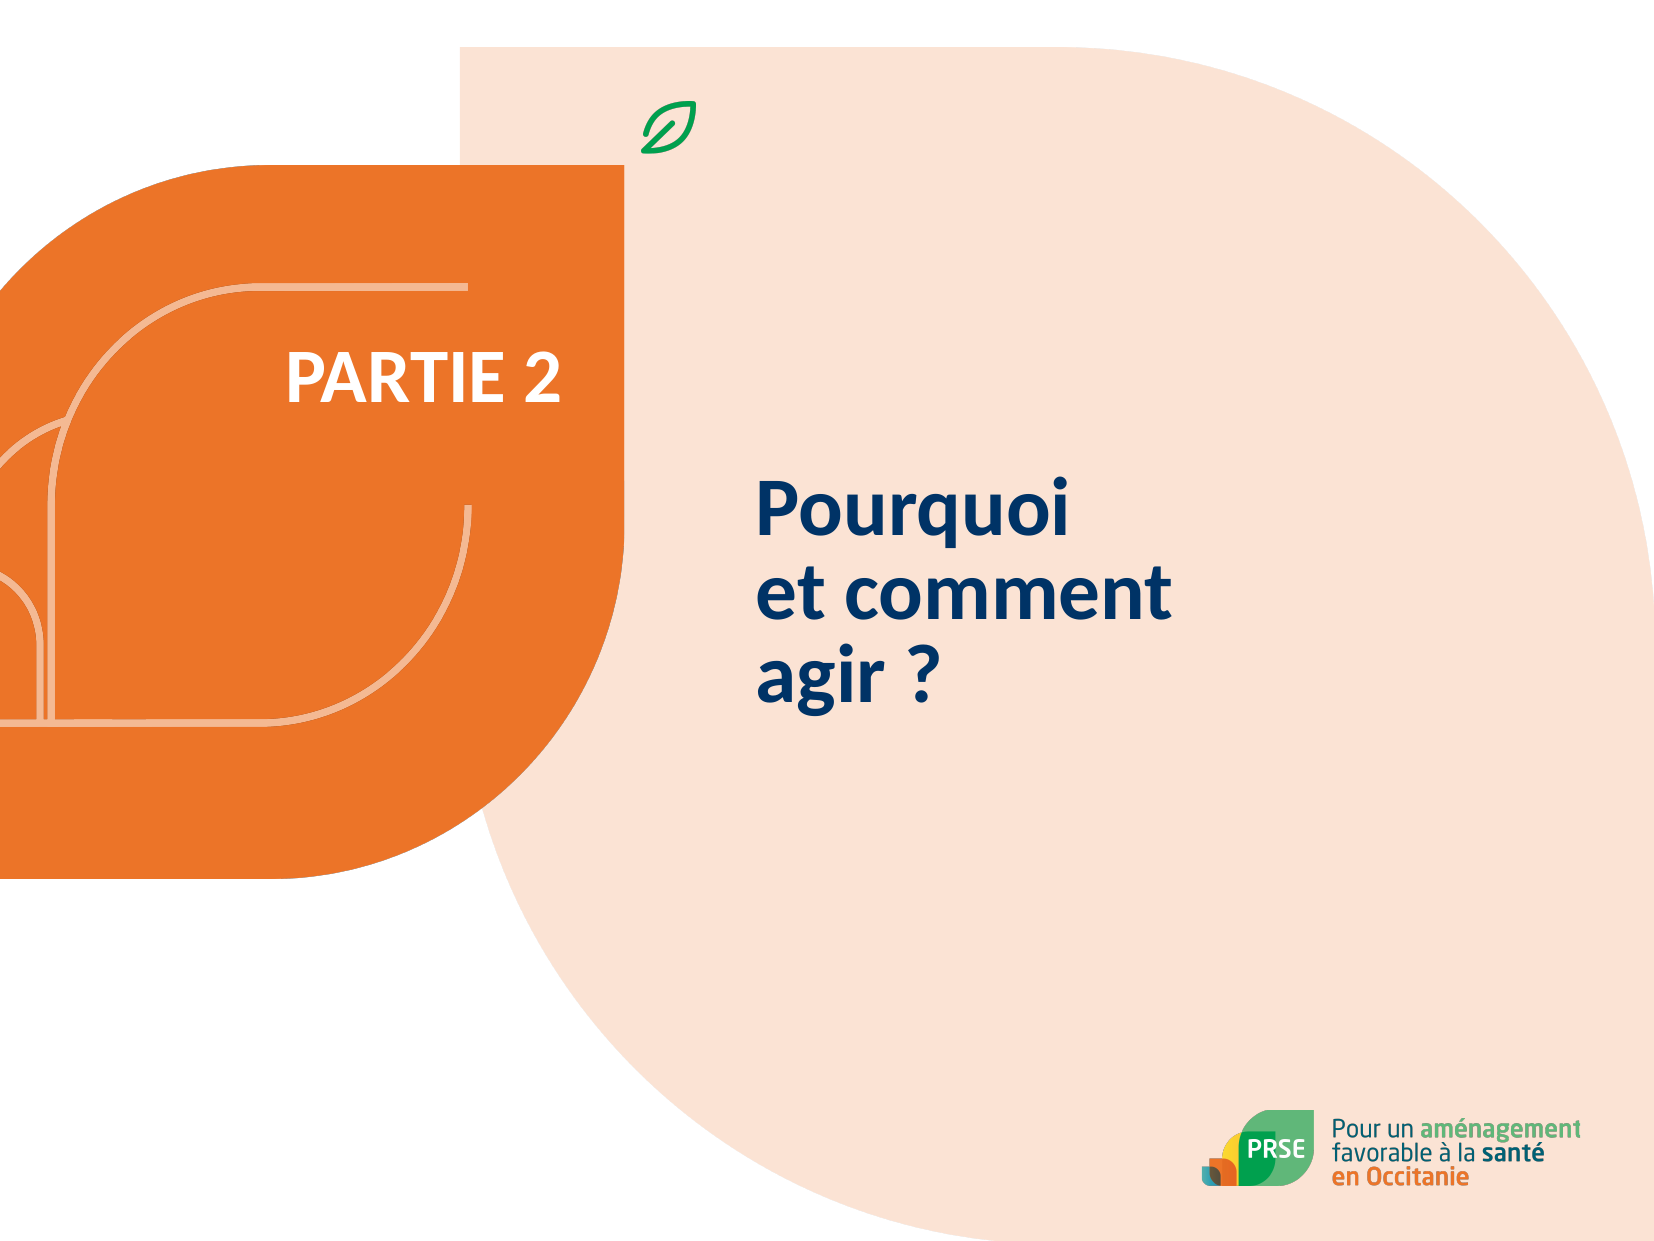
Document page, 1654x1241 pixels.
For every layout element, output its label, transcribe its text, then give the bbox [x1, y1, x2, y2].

title Pourquoi et comment agir ? [755, 445, 1560, 751]
text_box PARTIE 2 [270, 336, 767, 446]
picture [0, 47, 1654, 1241]
